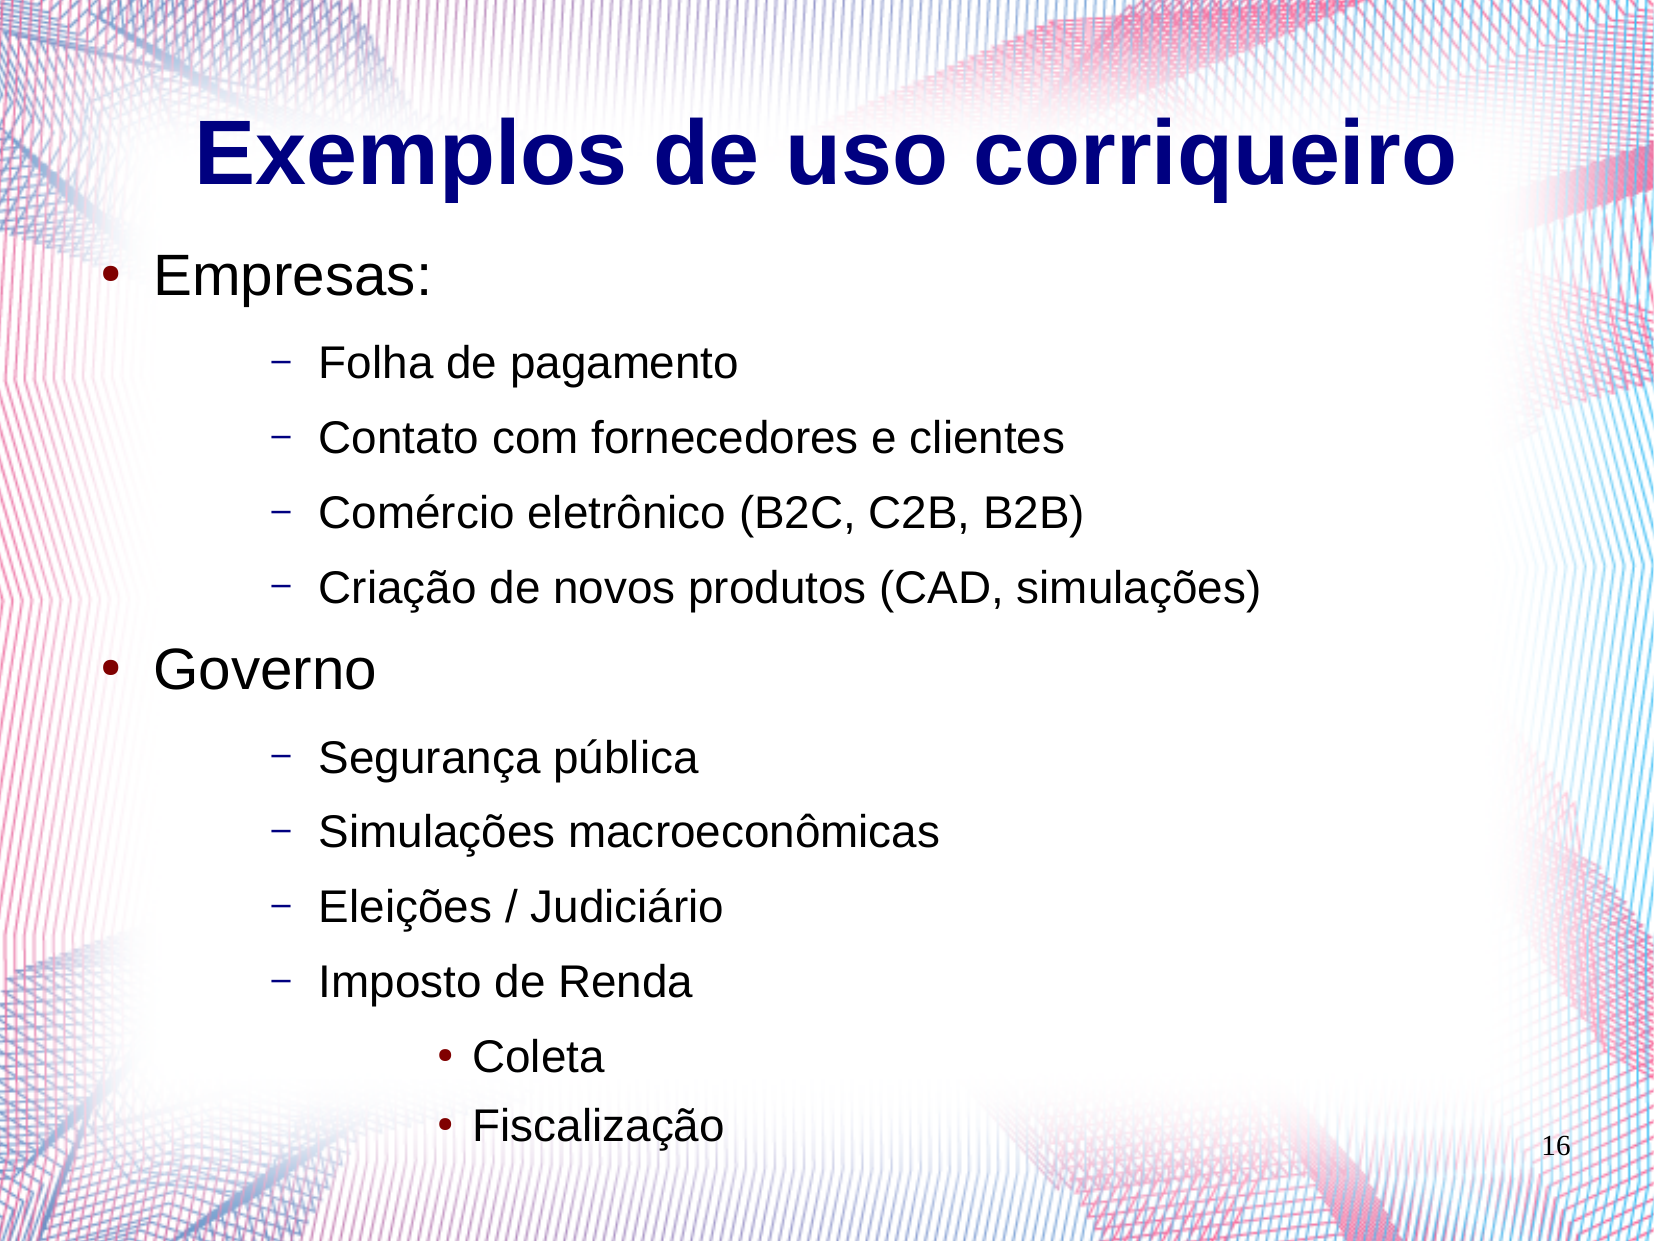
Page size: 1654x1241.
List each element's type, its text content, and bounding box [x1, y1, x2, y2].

title Exemplos de uso corriqueiro [82, 56, 1571, 242]
list Empresas: Folha de pagamento Contato com fornecedores e clientes Comércio eletrônico (B2C, C2B, B2B) Criação de novos produtos (CAD, simulações) Governo Segurança pública Simulações macroeconômicas Eleições / Judiciário Imposto de Renda Coleta Fiscalização [82, 242, 1571, 1152]
picture [0, 0, 1654, 1241]
